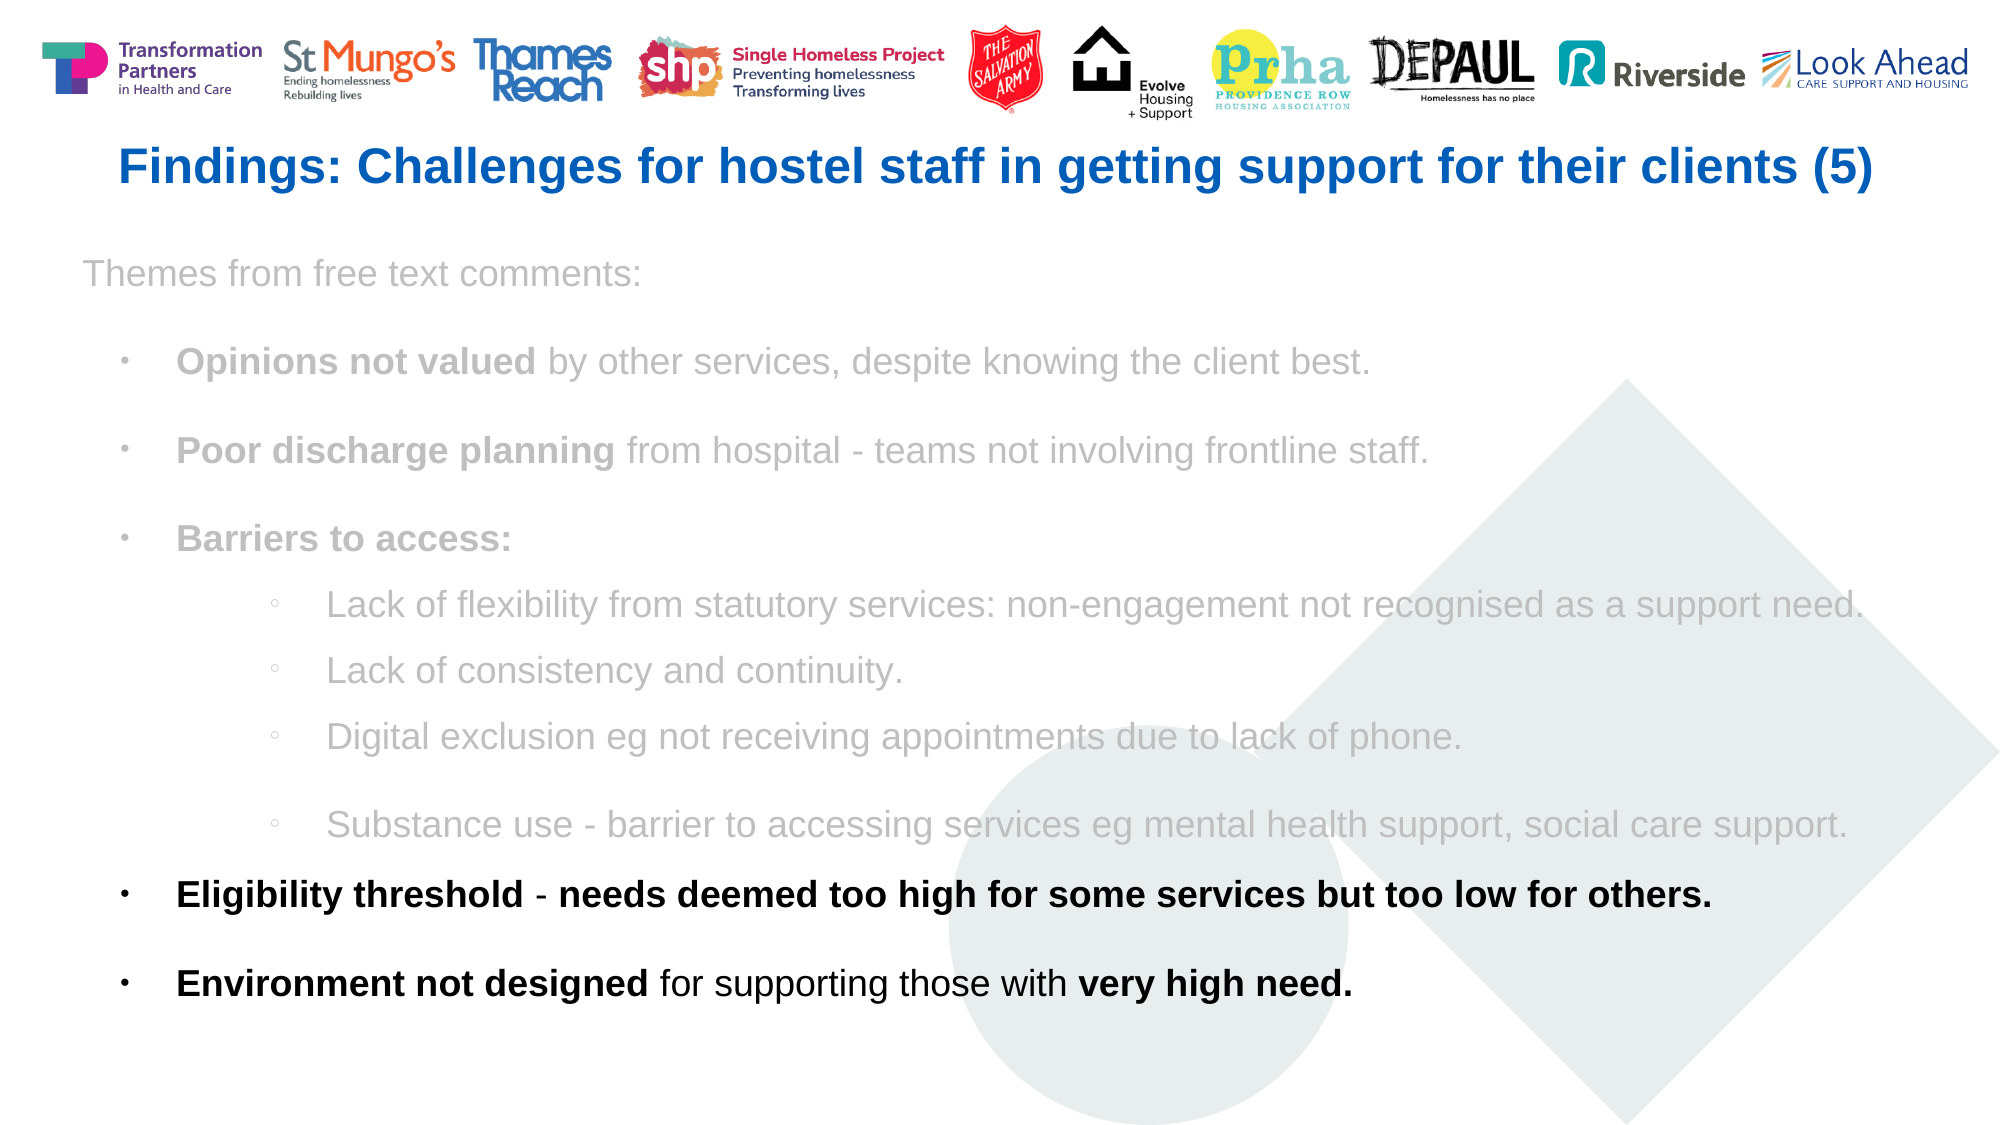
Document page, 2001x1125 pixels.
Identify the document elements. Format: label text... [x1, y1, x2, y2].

picture [630, 31, 953, 112]
picture [1202, 25, 1356, 117]
text_box Eligibility threshold - needs deemed too high for some services but too low for others. Environment not designed for supporting those with very high need. [67, 832, 1933, 1042]
title Findings: Challenges for hostel staff in getting support for their clients (5) [103, 126, 1901, 211]
picture [1363, 32, 1543, 110]
picture [1065, 21, 1195, 121]
picture [1550, 36, 1976, 104]
picture [275, 32, 461, 110]
text_box Themes from free text comments: Opinions not valued by other services, despite knowing the client best. Poor discharge planning from hospital - teams not involving frontline staff. Barriers to access: Lack of flexibility from statutory services: non-engagement not recognised as a support need. Lack of consistency and continuity. Digital exclusion eg not receiving appointments due to lack of phone. Substance use - barrier to accessing services eg mental health support, social care support. [67, 211, 1933, 832]
picture [467, 32, 624, 110]
picture [965, 21, 1046, 121]
